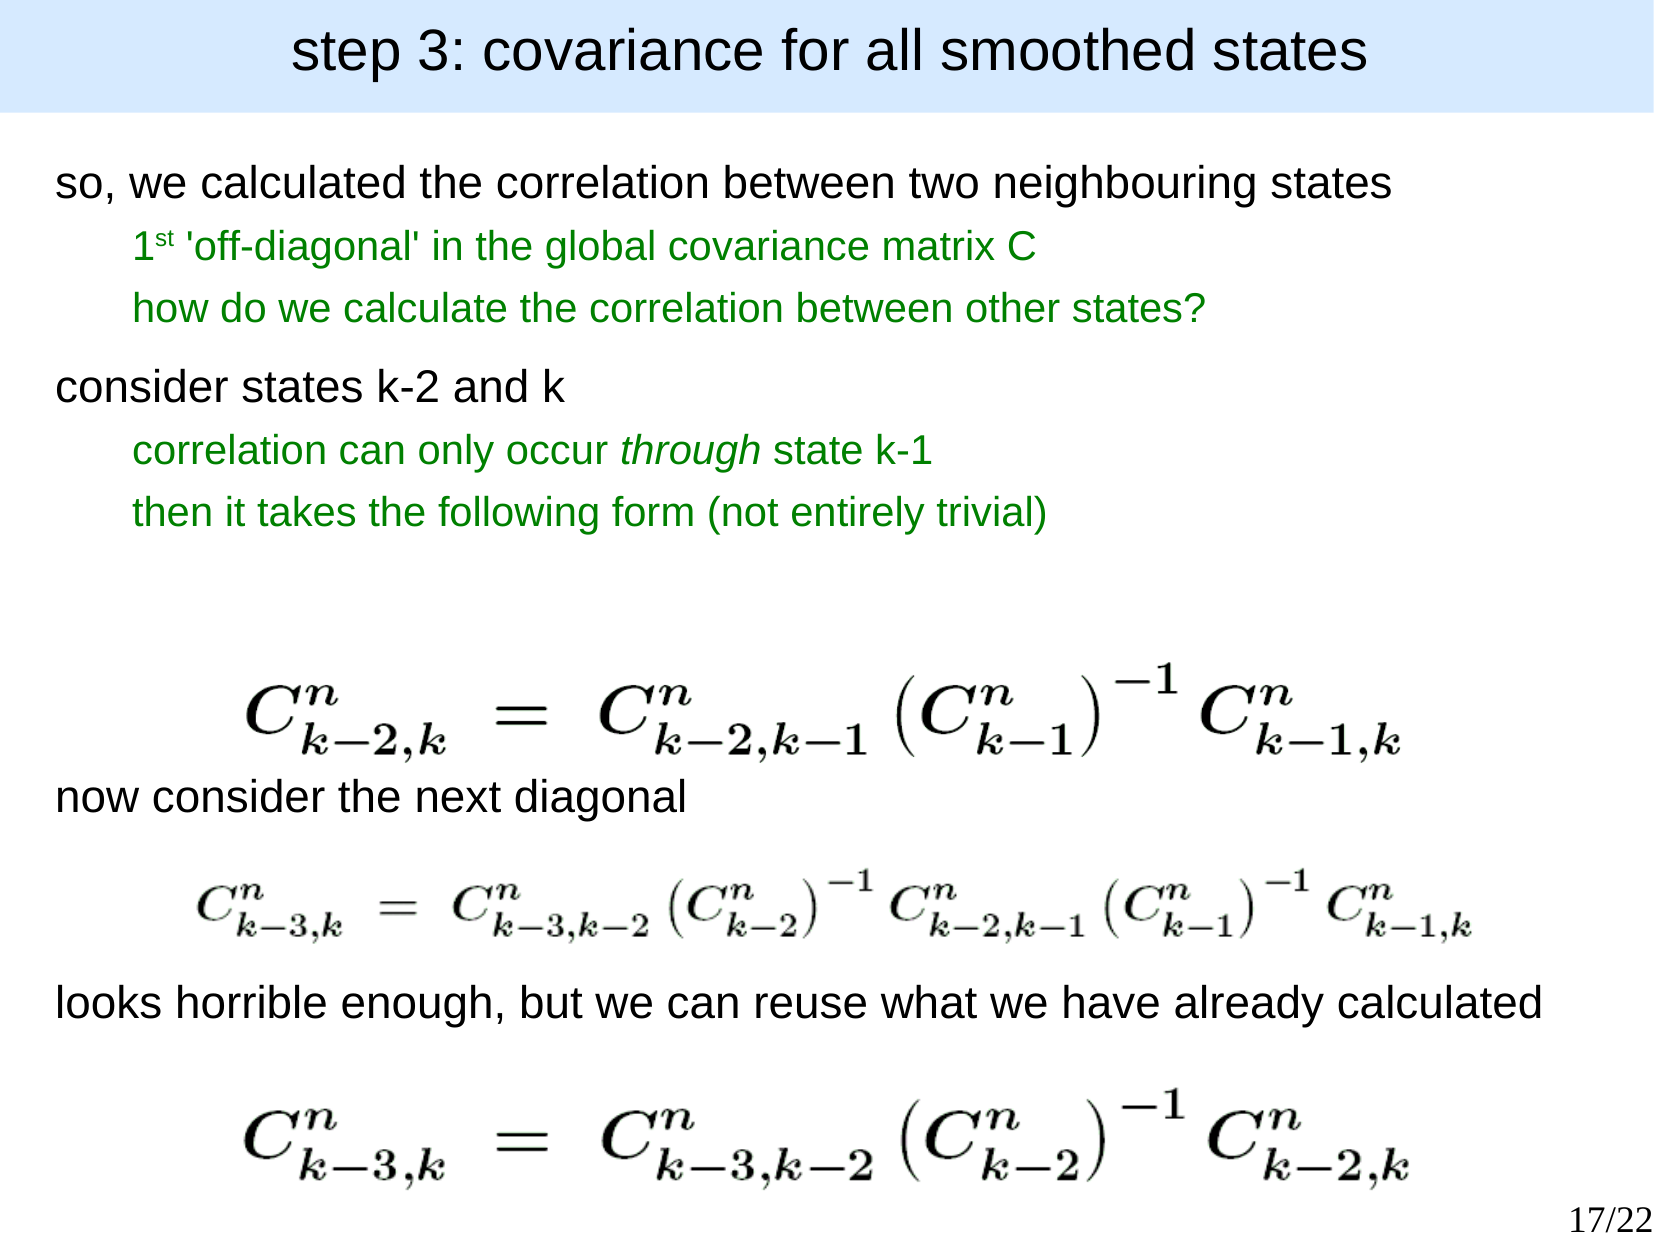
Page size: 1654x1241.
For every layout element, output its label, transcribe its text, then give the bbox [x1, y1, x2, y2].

picture [226, 1067, 1427, 1221]
picture [222, 648, 1423, 770]
picture [181, 858, 1484, 958]
list so, we calculated the correlation between two neighbouring states 1st 'off-diagonal' in the global covariance matrix C how do we calculate the correlation between other states? consider states k-2 and k correlation can only occur through state k-1 then it takes the following form (not entirely trivial) [37, 156, 1613, 631]
list looks horrible enough, but we can reuse what we have already calculated [37, 977, 1613, 1080]
list now consider the next diagonal [37, 770, 1613, 874]
title step 3: covariance for all smoothed states [86, 0, 1576, 101]
